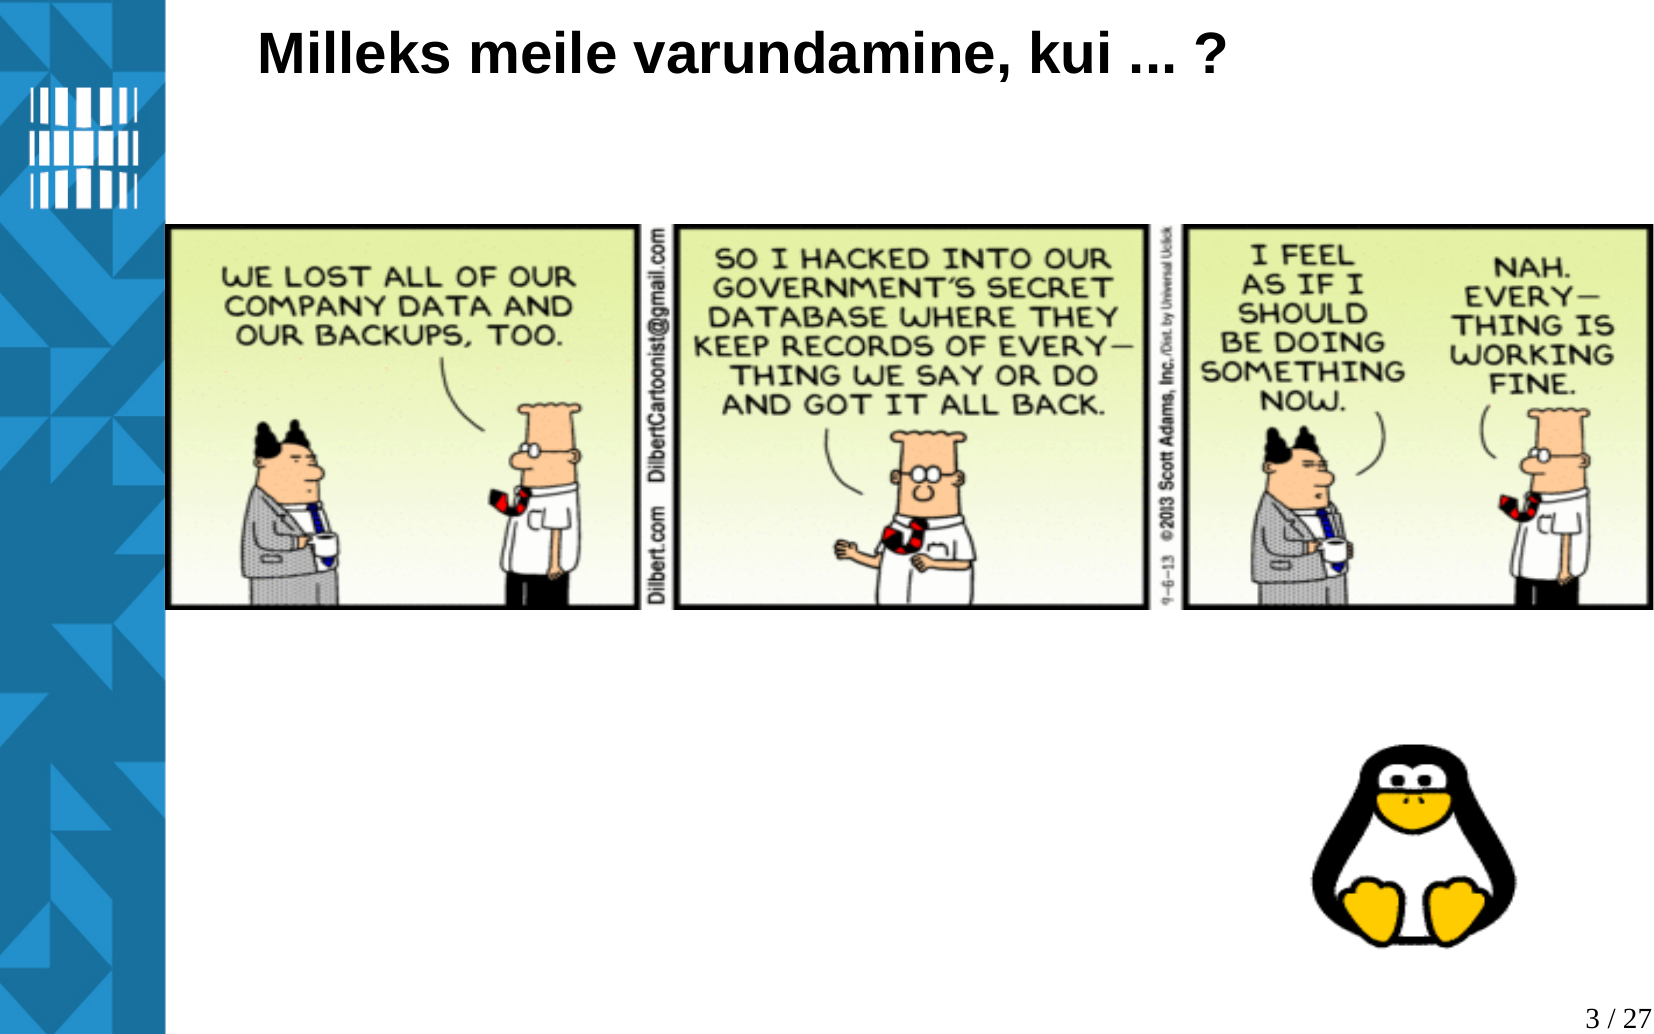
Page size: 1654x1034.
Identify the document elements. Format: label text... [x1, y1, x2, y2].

picture [165, 224, 1654, 610]
title Milleks meile varundamine, kui ... ? [257, 11, 1654, 95]
picture [1240, 684, 1584, 971]
